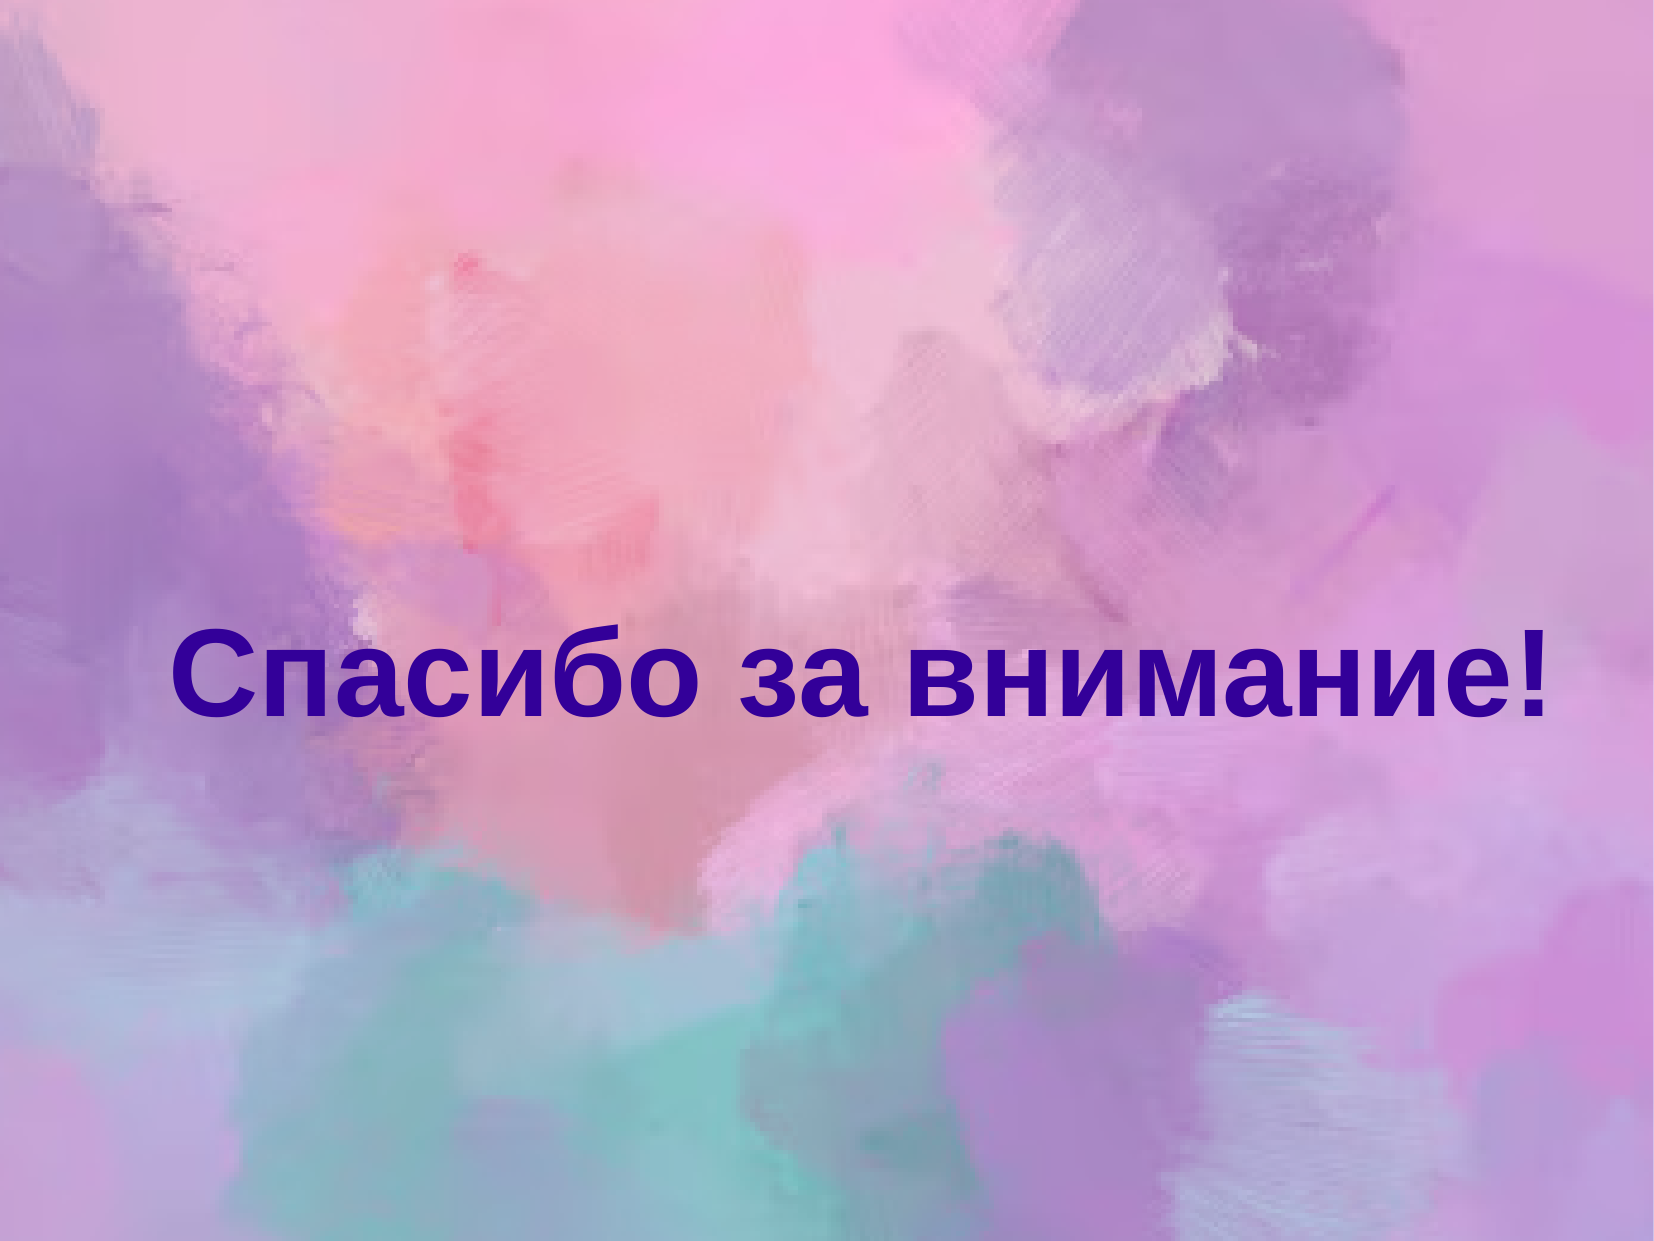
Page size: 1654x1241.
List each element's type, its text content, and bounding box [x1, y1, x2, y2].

list Спасибо за внимание! [82, 290, 1571, 1010]
picture [0, 0, 1654, 1241]
